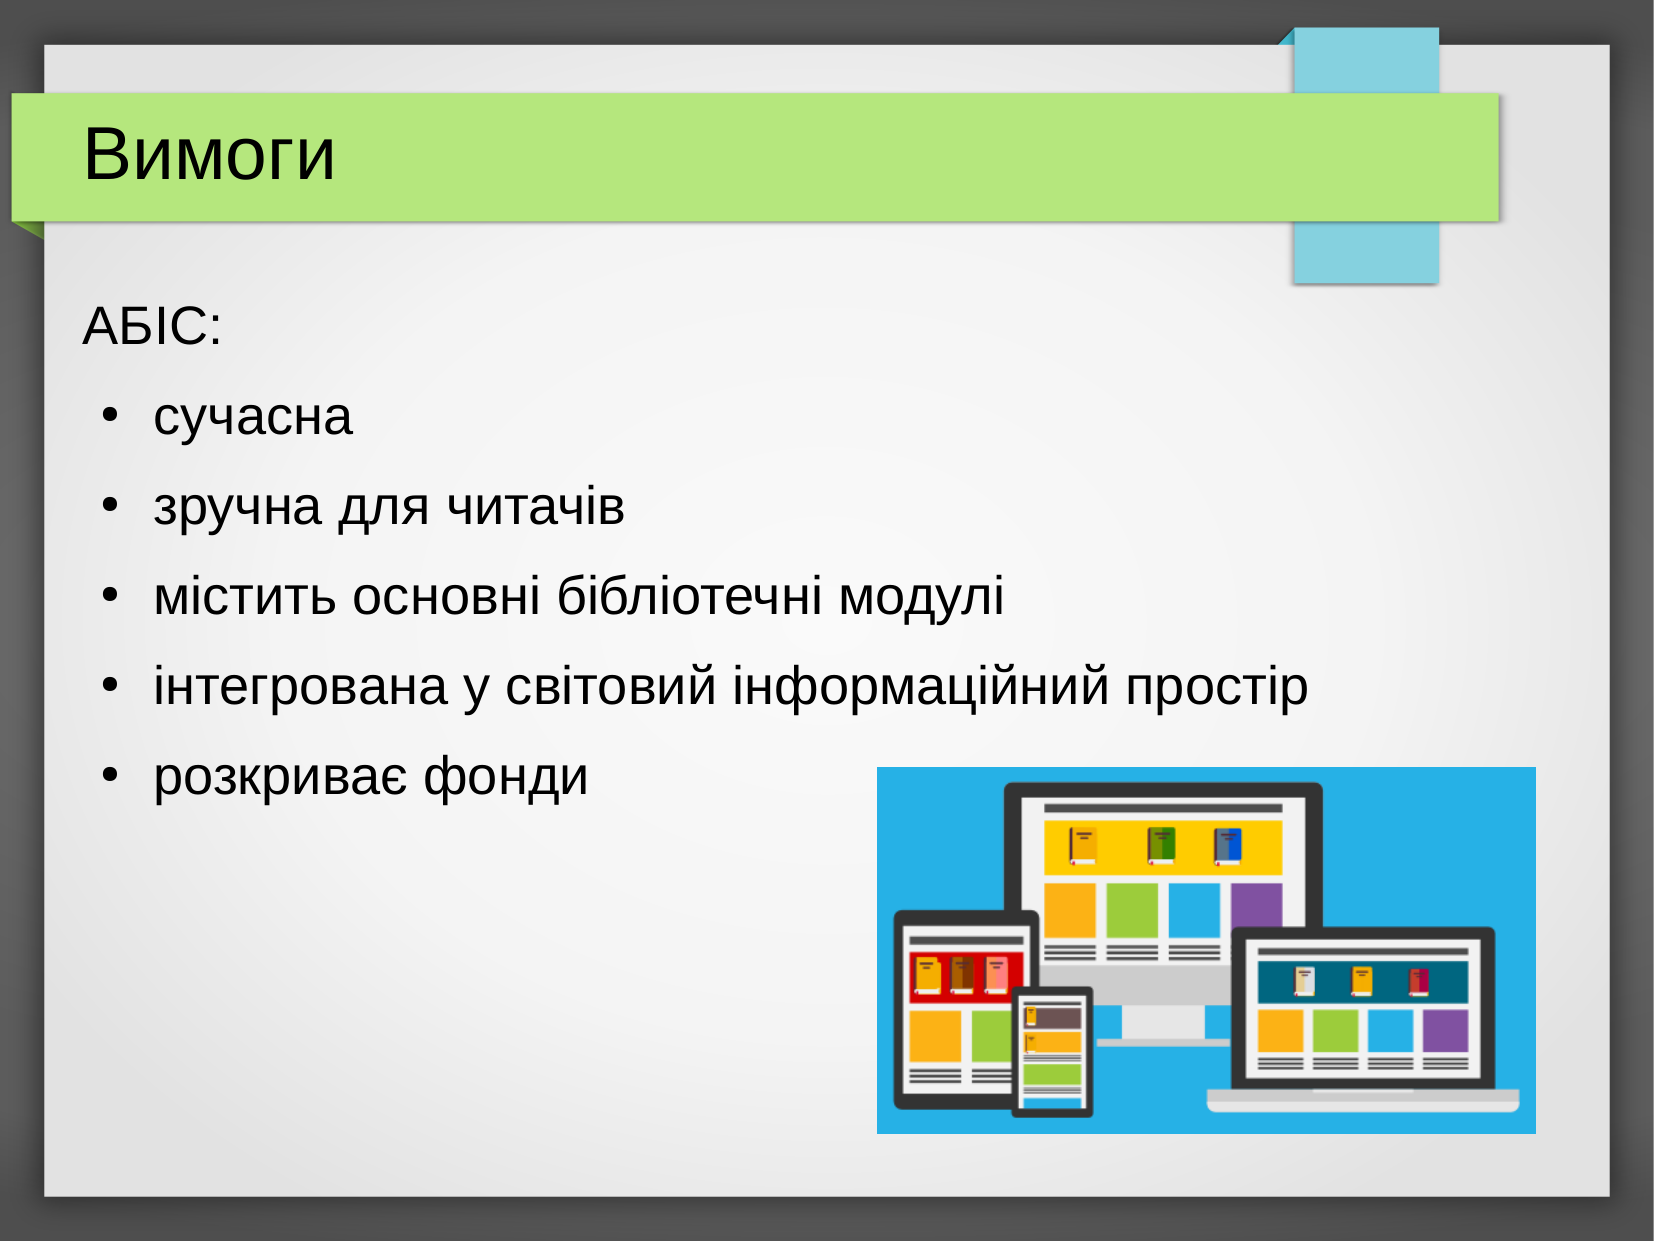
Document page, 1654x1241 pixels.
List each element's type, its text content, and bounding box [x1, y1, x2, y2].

list АБІС: сучасна зручна для читачів містить основні бібліотечні модулі інтегрована у світовий інформаційний простір розкриває фонди [82, 295, 1571, 1015]
picture [0, 0, 1654, 1241]
title Вимоги [82, 94, 1264, 213]
